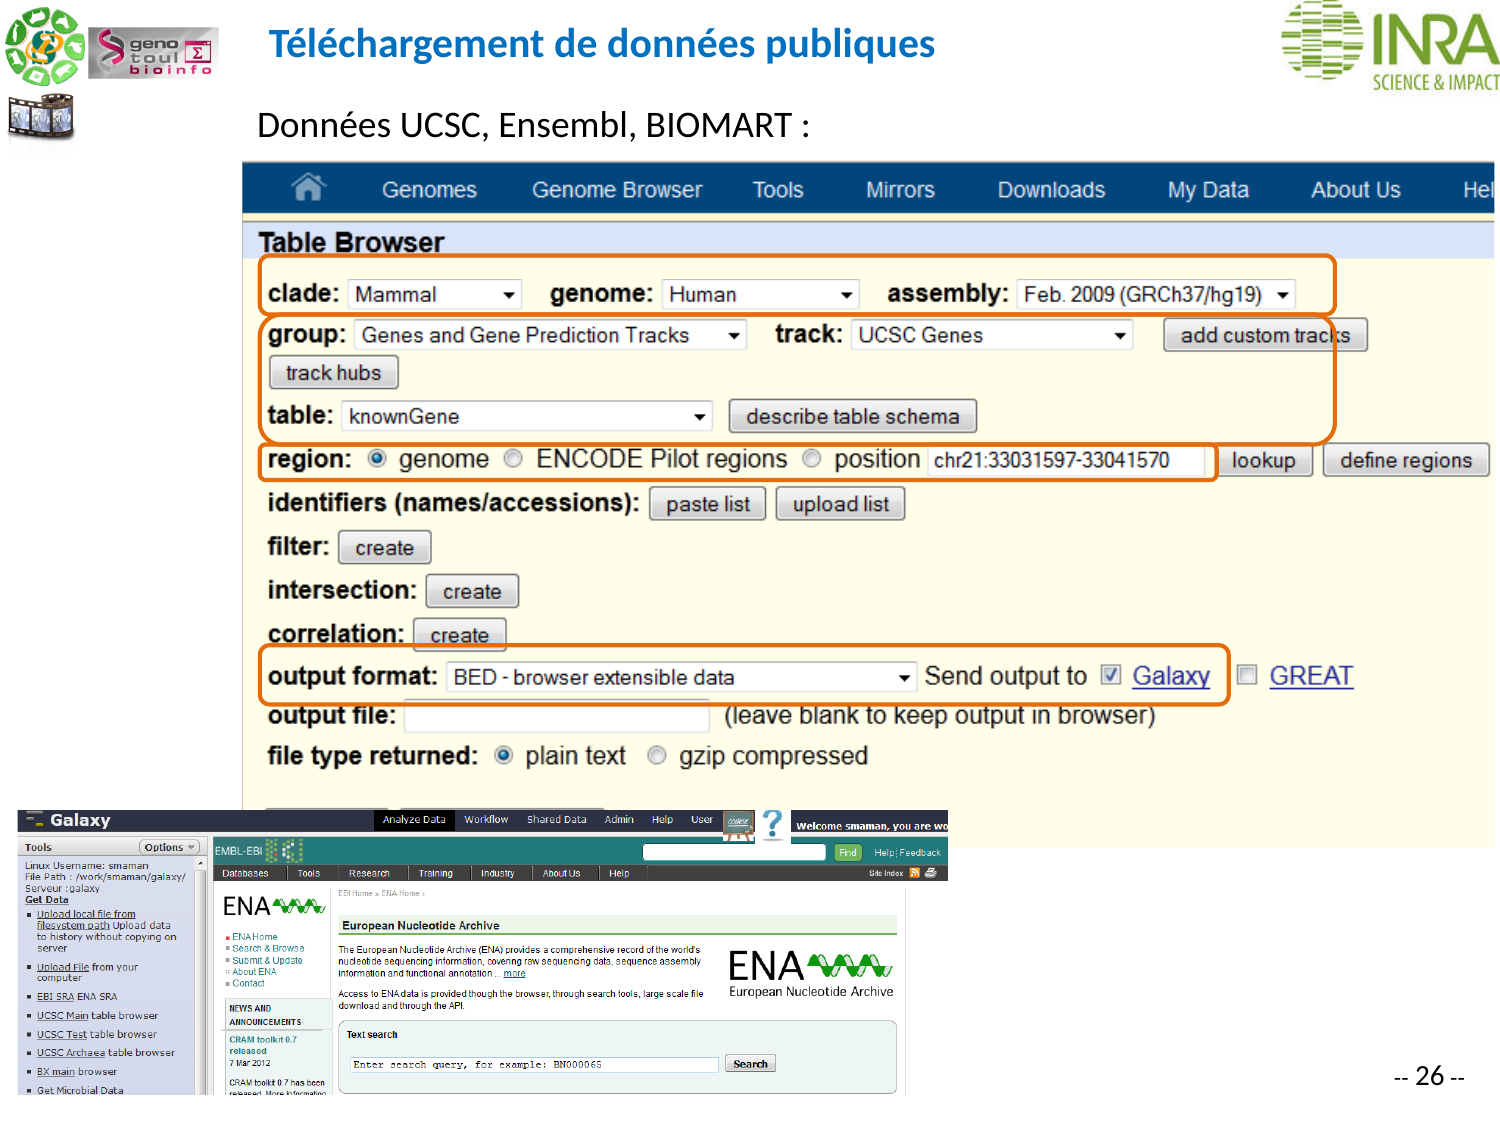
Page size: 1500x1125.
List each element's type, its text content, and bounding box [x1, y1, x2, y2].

picture [1281, 0, 1500, 102]
picture [17, 160, 1495, 1095]
text_box Données UCSC, Ensembl, BIOMART : [242, 102, 1500, 155]
text_box Téléchargement de données publiques [253, 19, 1270, 86]
picture [5, 89, 77, 161]
picture [88, 27, 219, 79]
picture [5, 7, 85, 86]
